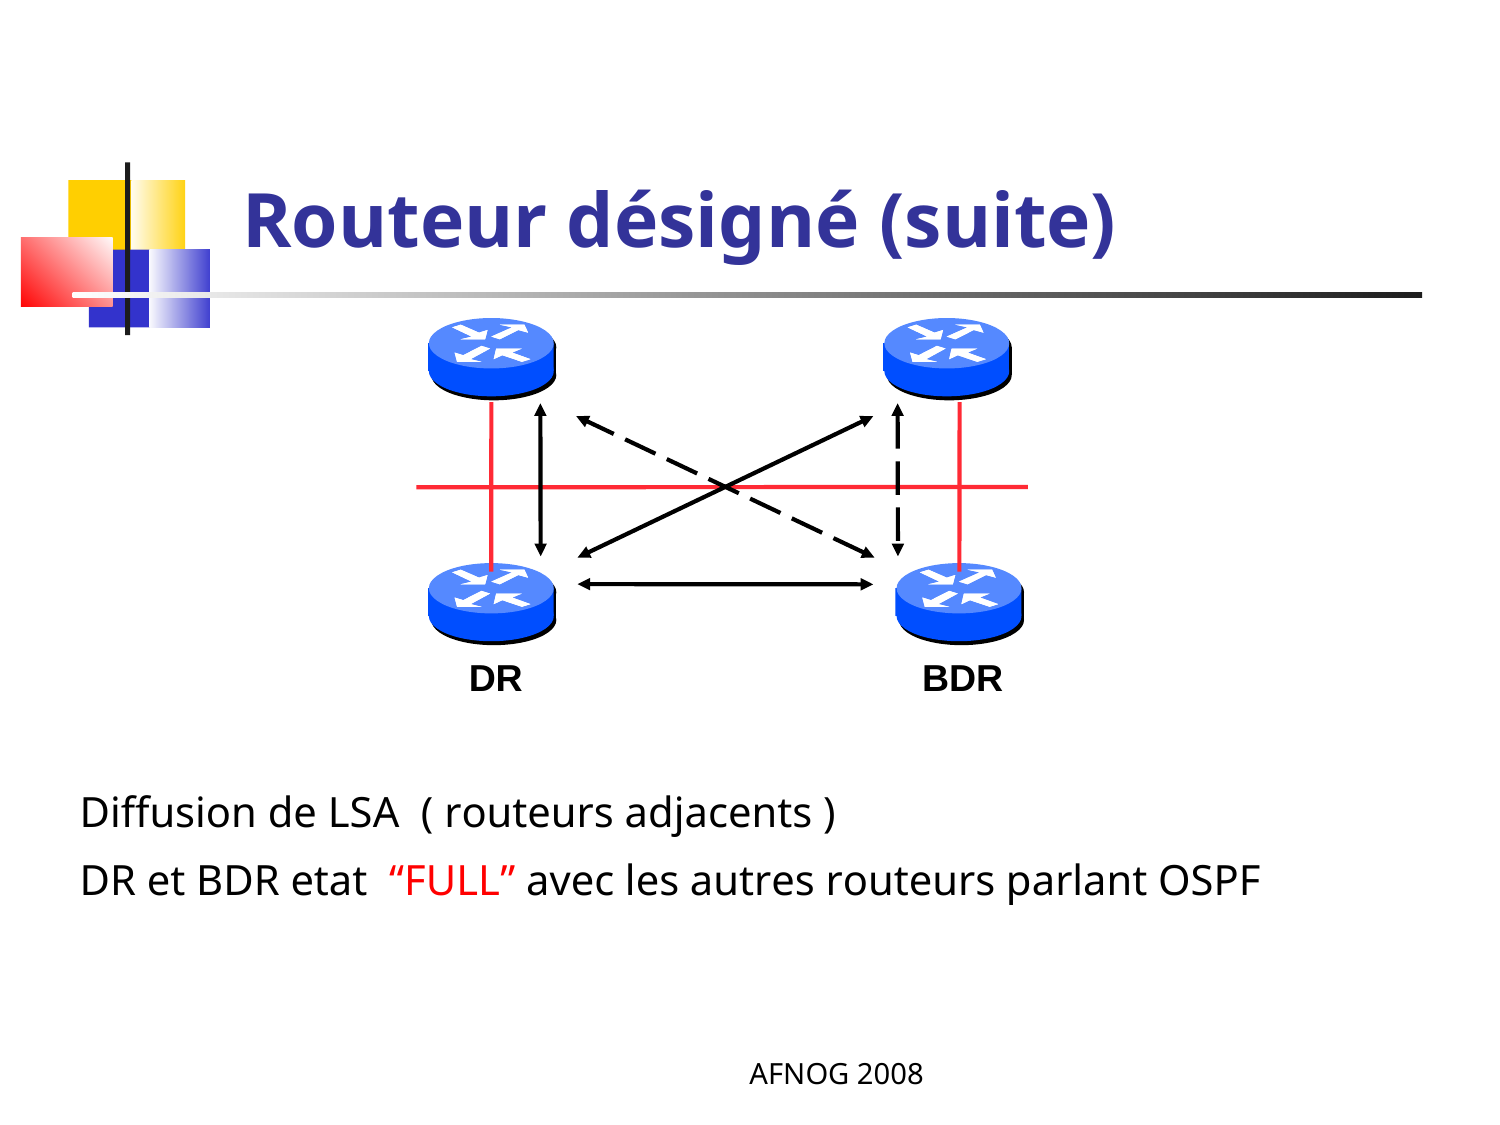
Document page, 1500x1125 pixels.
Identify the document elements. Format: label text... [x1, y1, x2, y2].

title Routeur désigné (suite)‏ [188, 35, 1468, 276]
text_box AFNOG 2008 [599, 1024, 1074, 1099]
picture [423, 559, 565, 655]
text_box BDR [907, 650, 1019, 707]
picture [423, 314, 565, 410]
text_box DR [453, 650, 538, 707]
picture [891, 559, 1033, 655]
picture [879, 314, 1021, 410]
list Diffusion de LSA ( routeurs adjacents ) DR et BDR etat “FULL” avec les autres routeurs parlant OSPF‏ [64, 774, 1436, 953]
